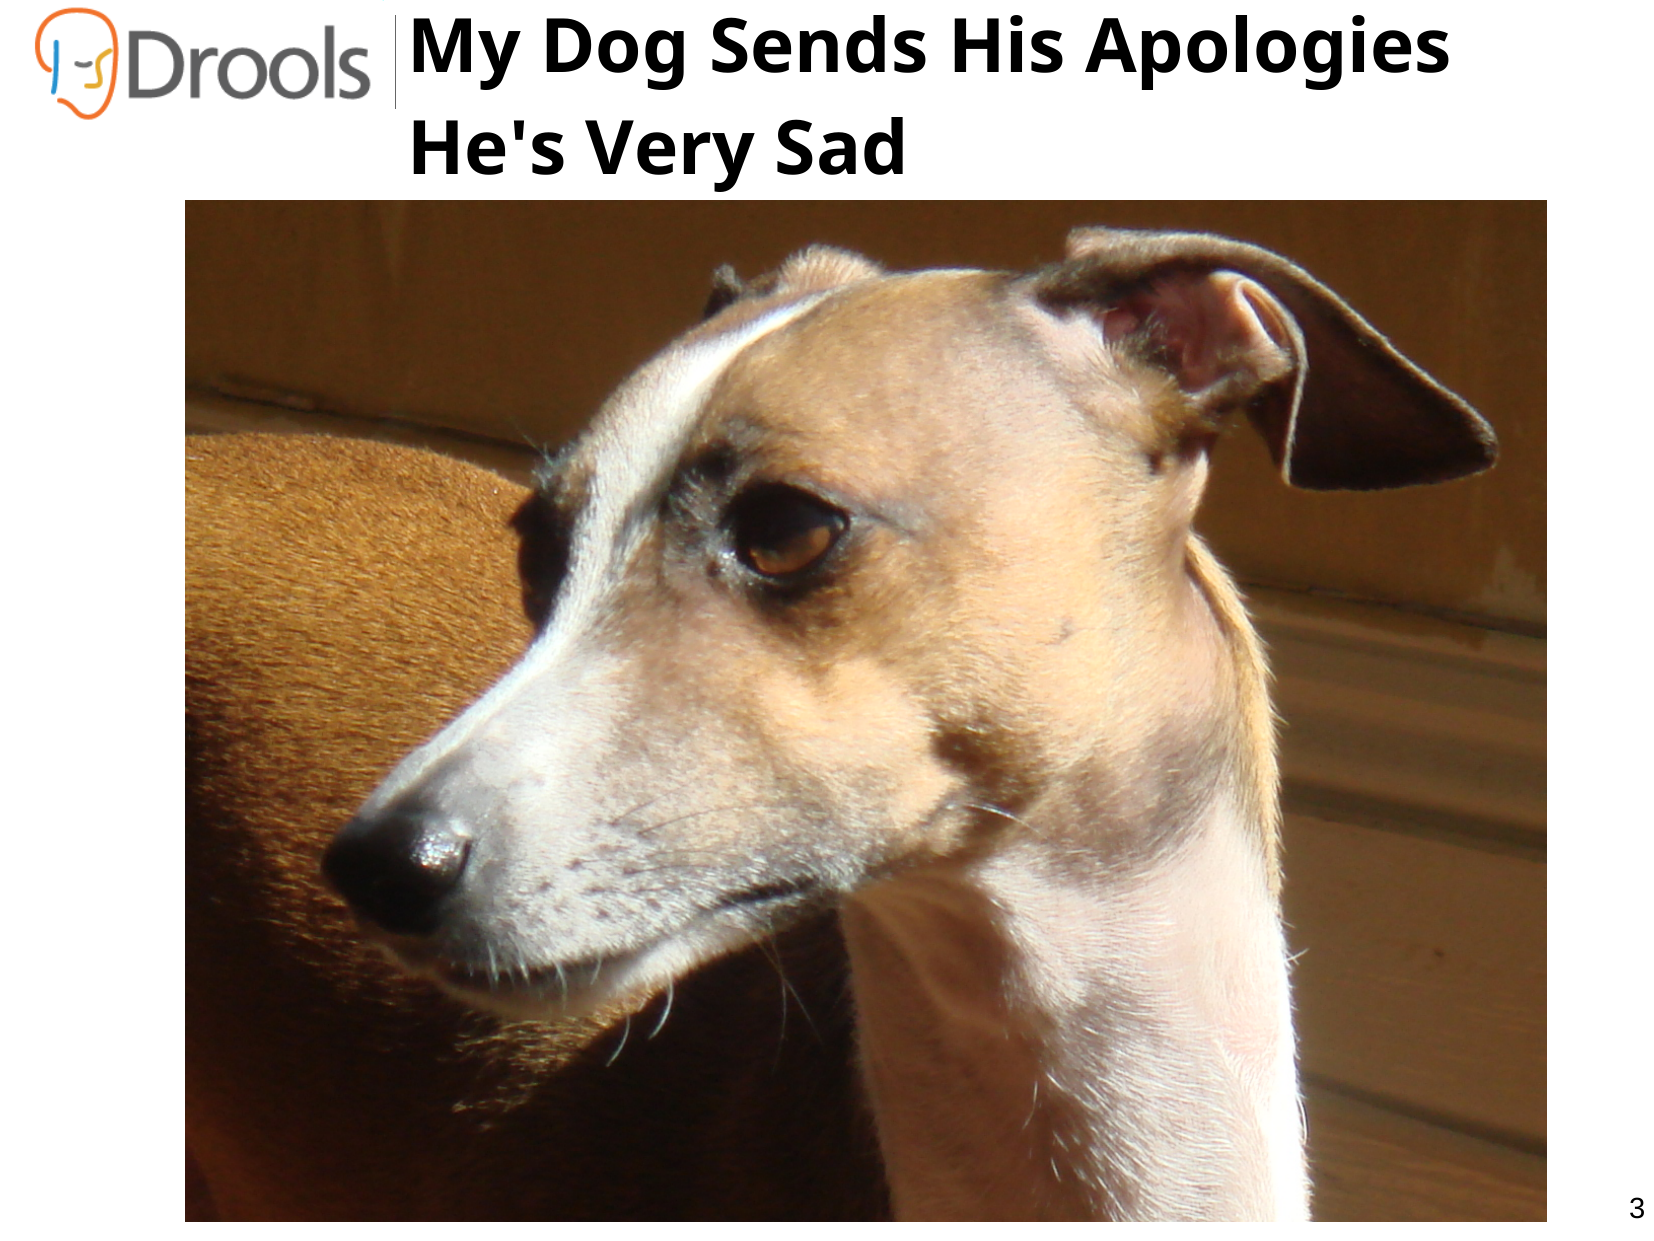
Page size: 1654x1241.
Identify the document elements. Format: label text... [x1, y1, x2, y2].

picture [185, 200, 1547, 1222]
picture [29, 0, 384, 126]
title My Dog Sends His Apologies He's Very Sad [407, 0, 1618, 201]
